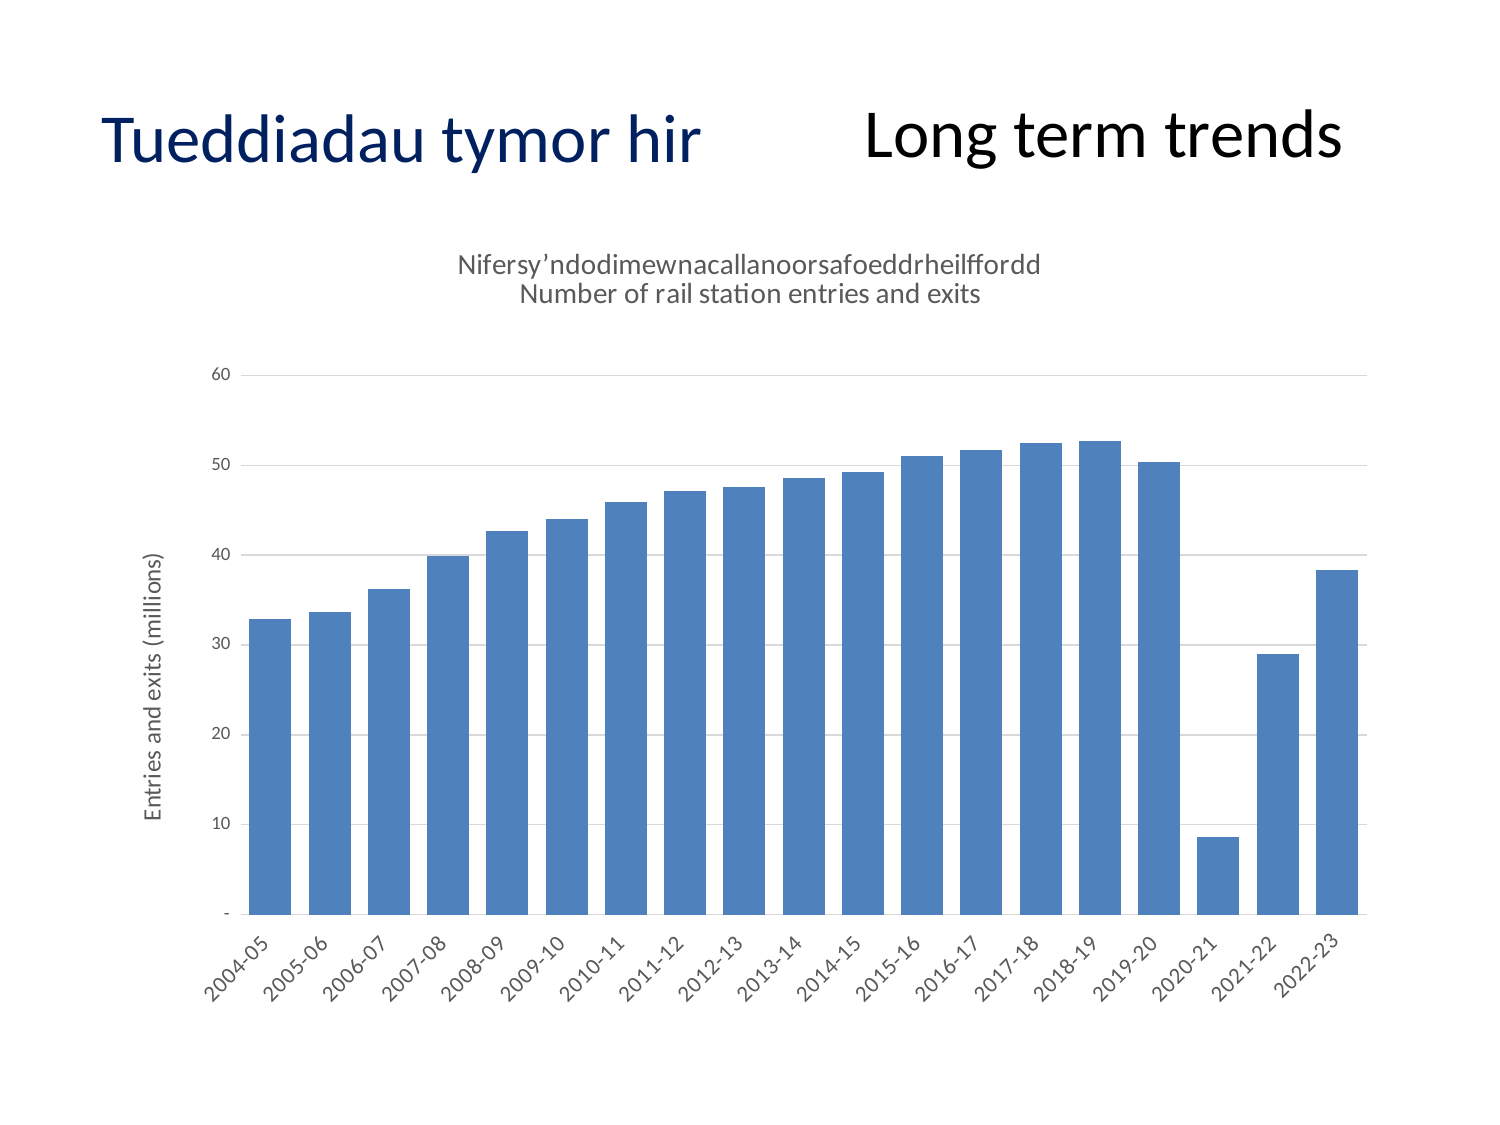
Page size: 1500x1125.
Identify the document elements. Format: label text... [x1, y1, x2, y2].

title Tueddiadau tymor hir [41, 53, 763, 217]
chart [107, 219, 1393, 1024]
text_box Long term trends [853, 53, 1500, 217]
